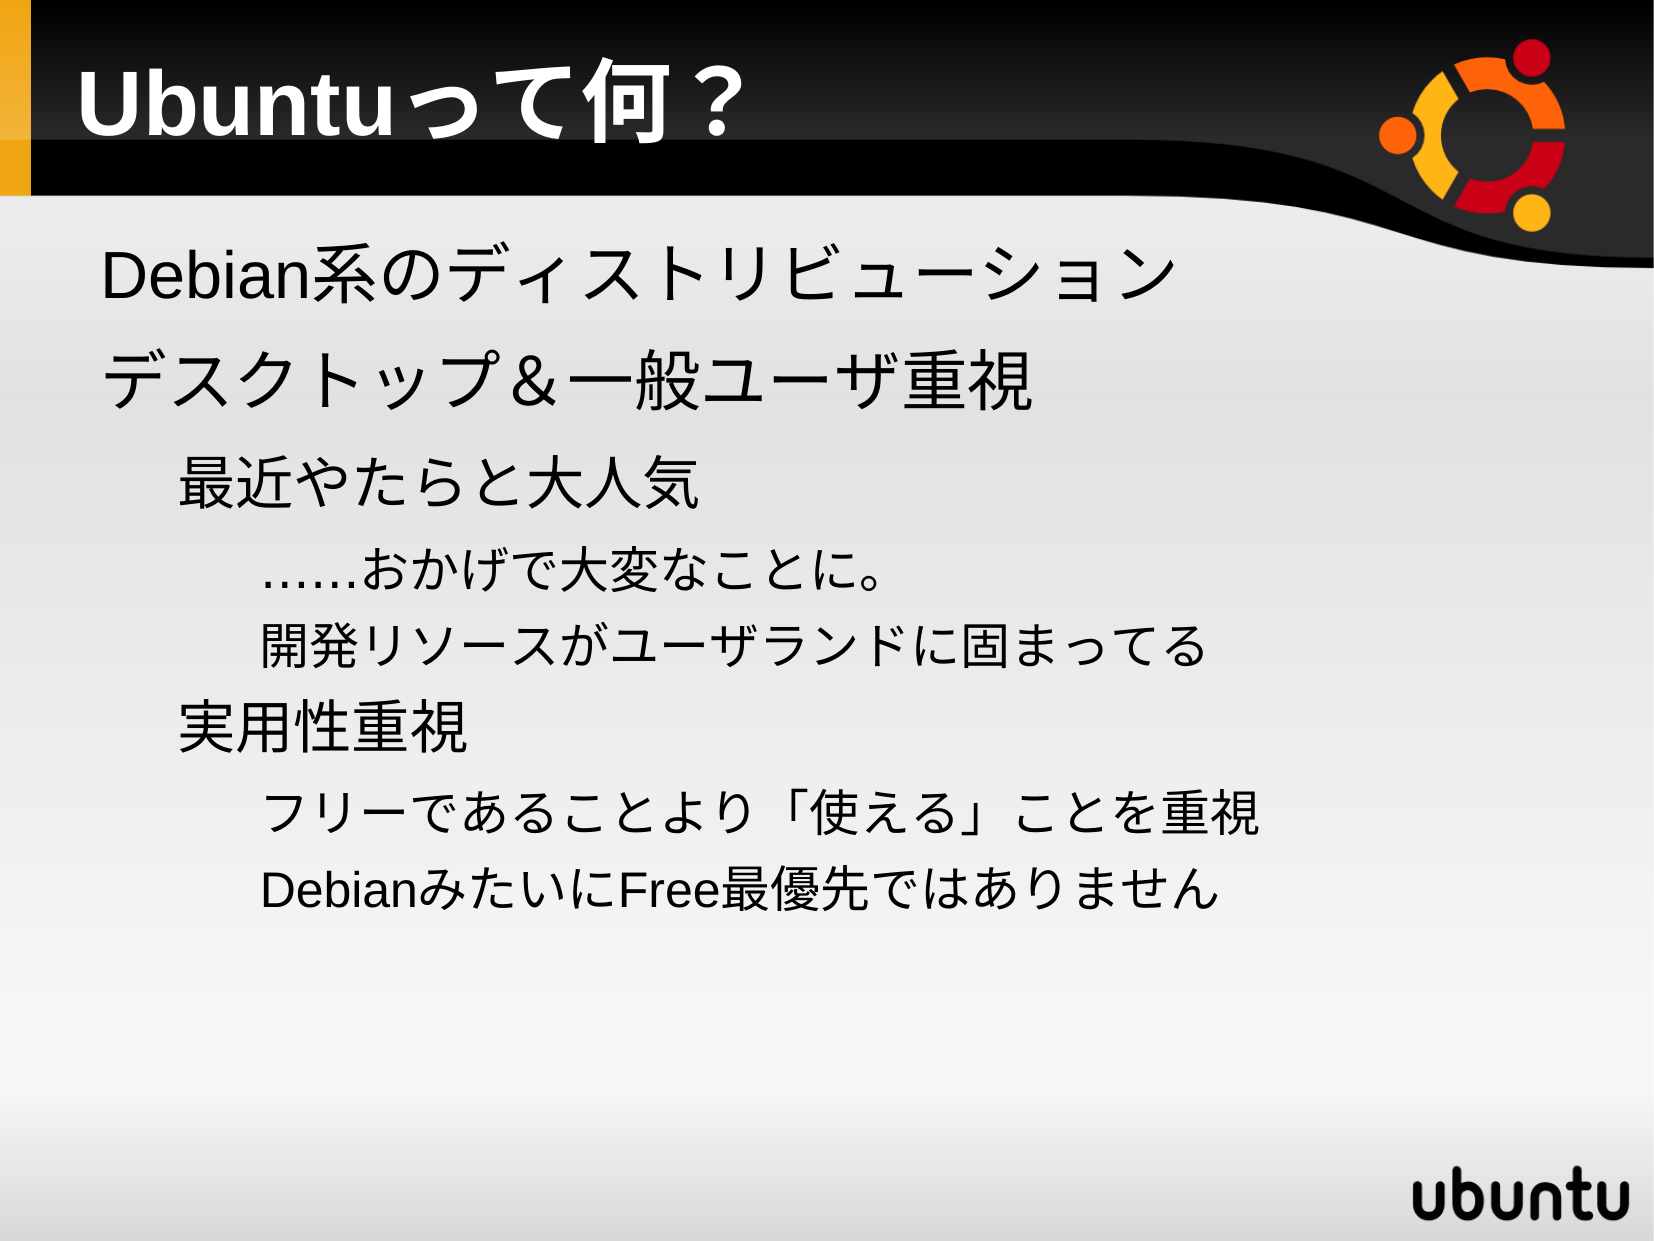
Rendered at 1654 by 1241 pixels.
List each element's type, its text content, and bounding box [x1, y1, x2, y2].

picture [0, 0, 1654, 1241]
list Debian系のディストリビューション デスクトップ＆一般ユーザ重視 最近やたらと大人気 ……おかげで大変なことに。 開発リソースがユーザランドに固まってる 実用性重視 フリーであることより「使える」ことを重視 DebianみたいにFree最優先ではありません [82, 236, 1571, 1094]
title Ubuntuって何？ [76, 0, 1565, 208]
